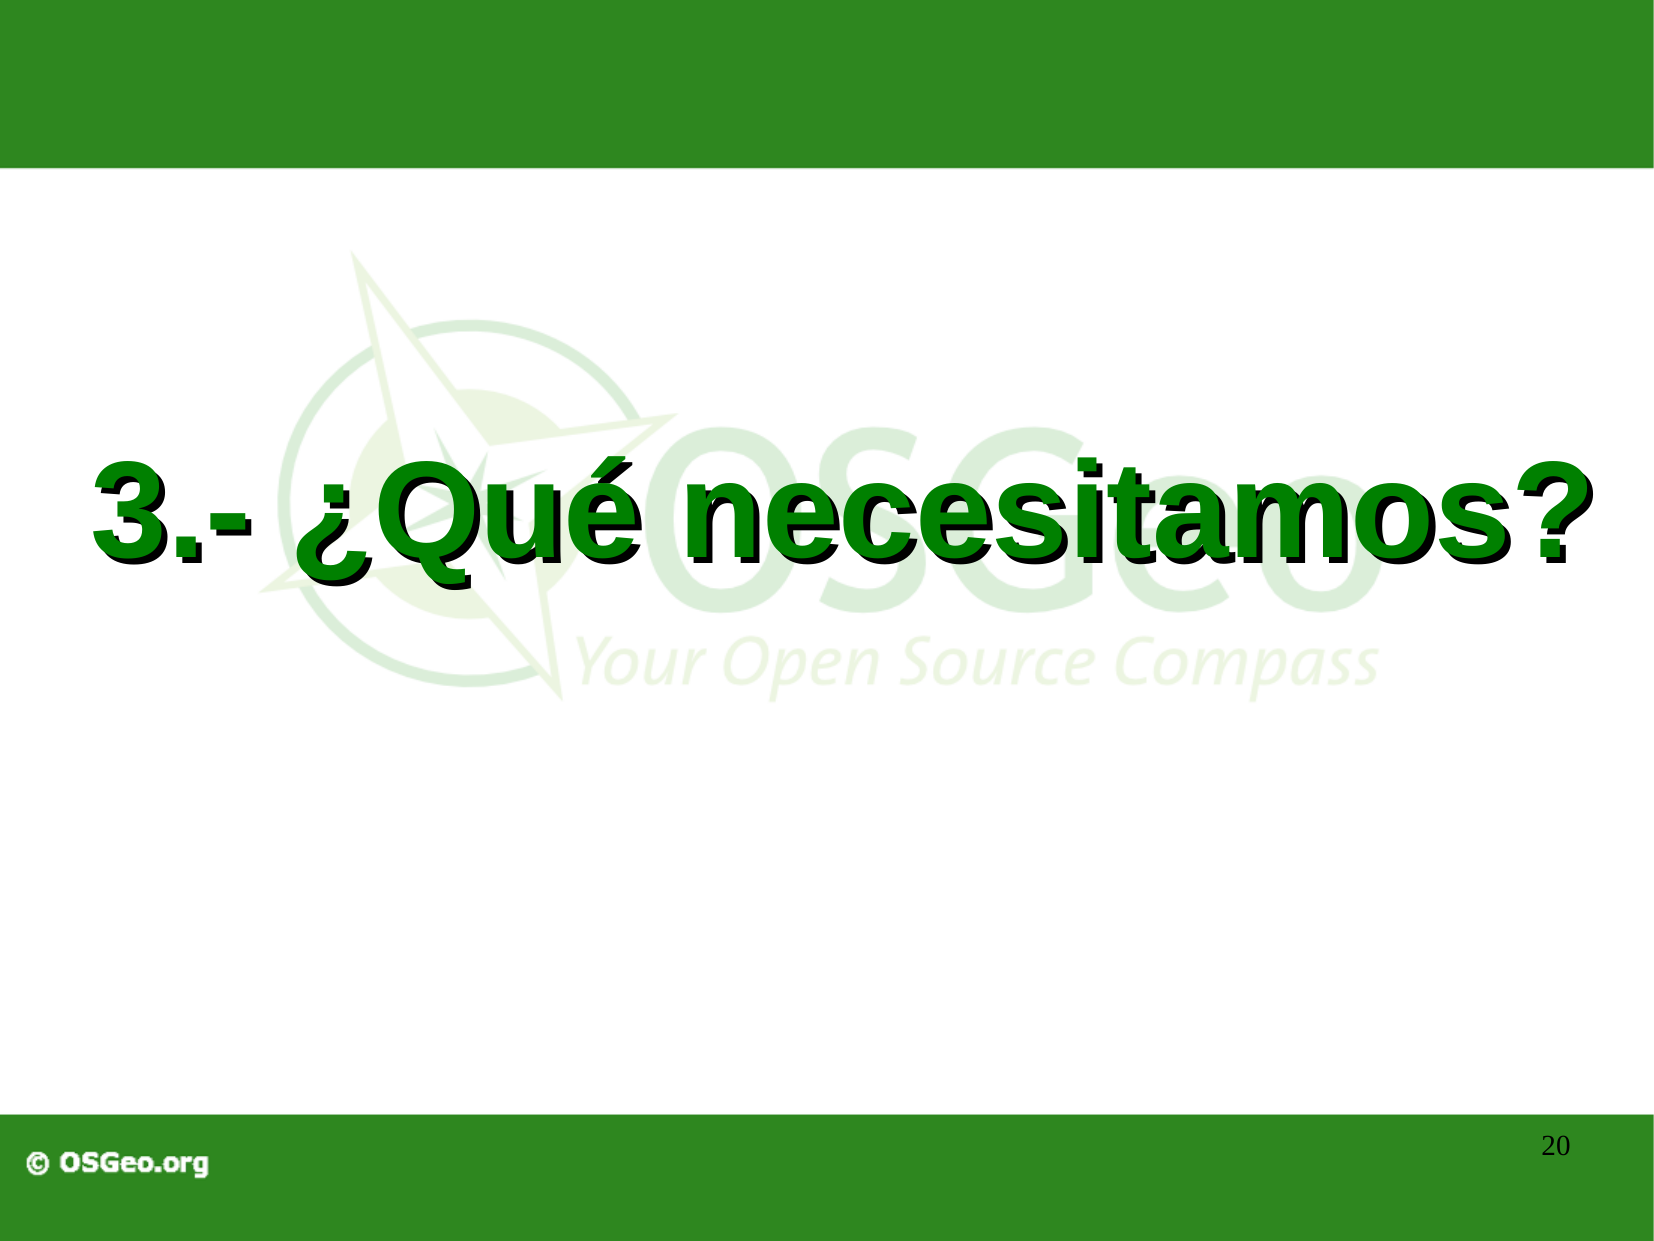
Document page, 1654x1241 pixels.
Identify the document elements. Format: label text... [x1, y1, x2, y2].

picture [0, 0, 1654, 1241]
text_box 3.- ¿Qué necesitamos? [75, 425, 1612, 618]
